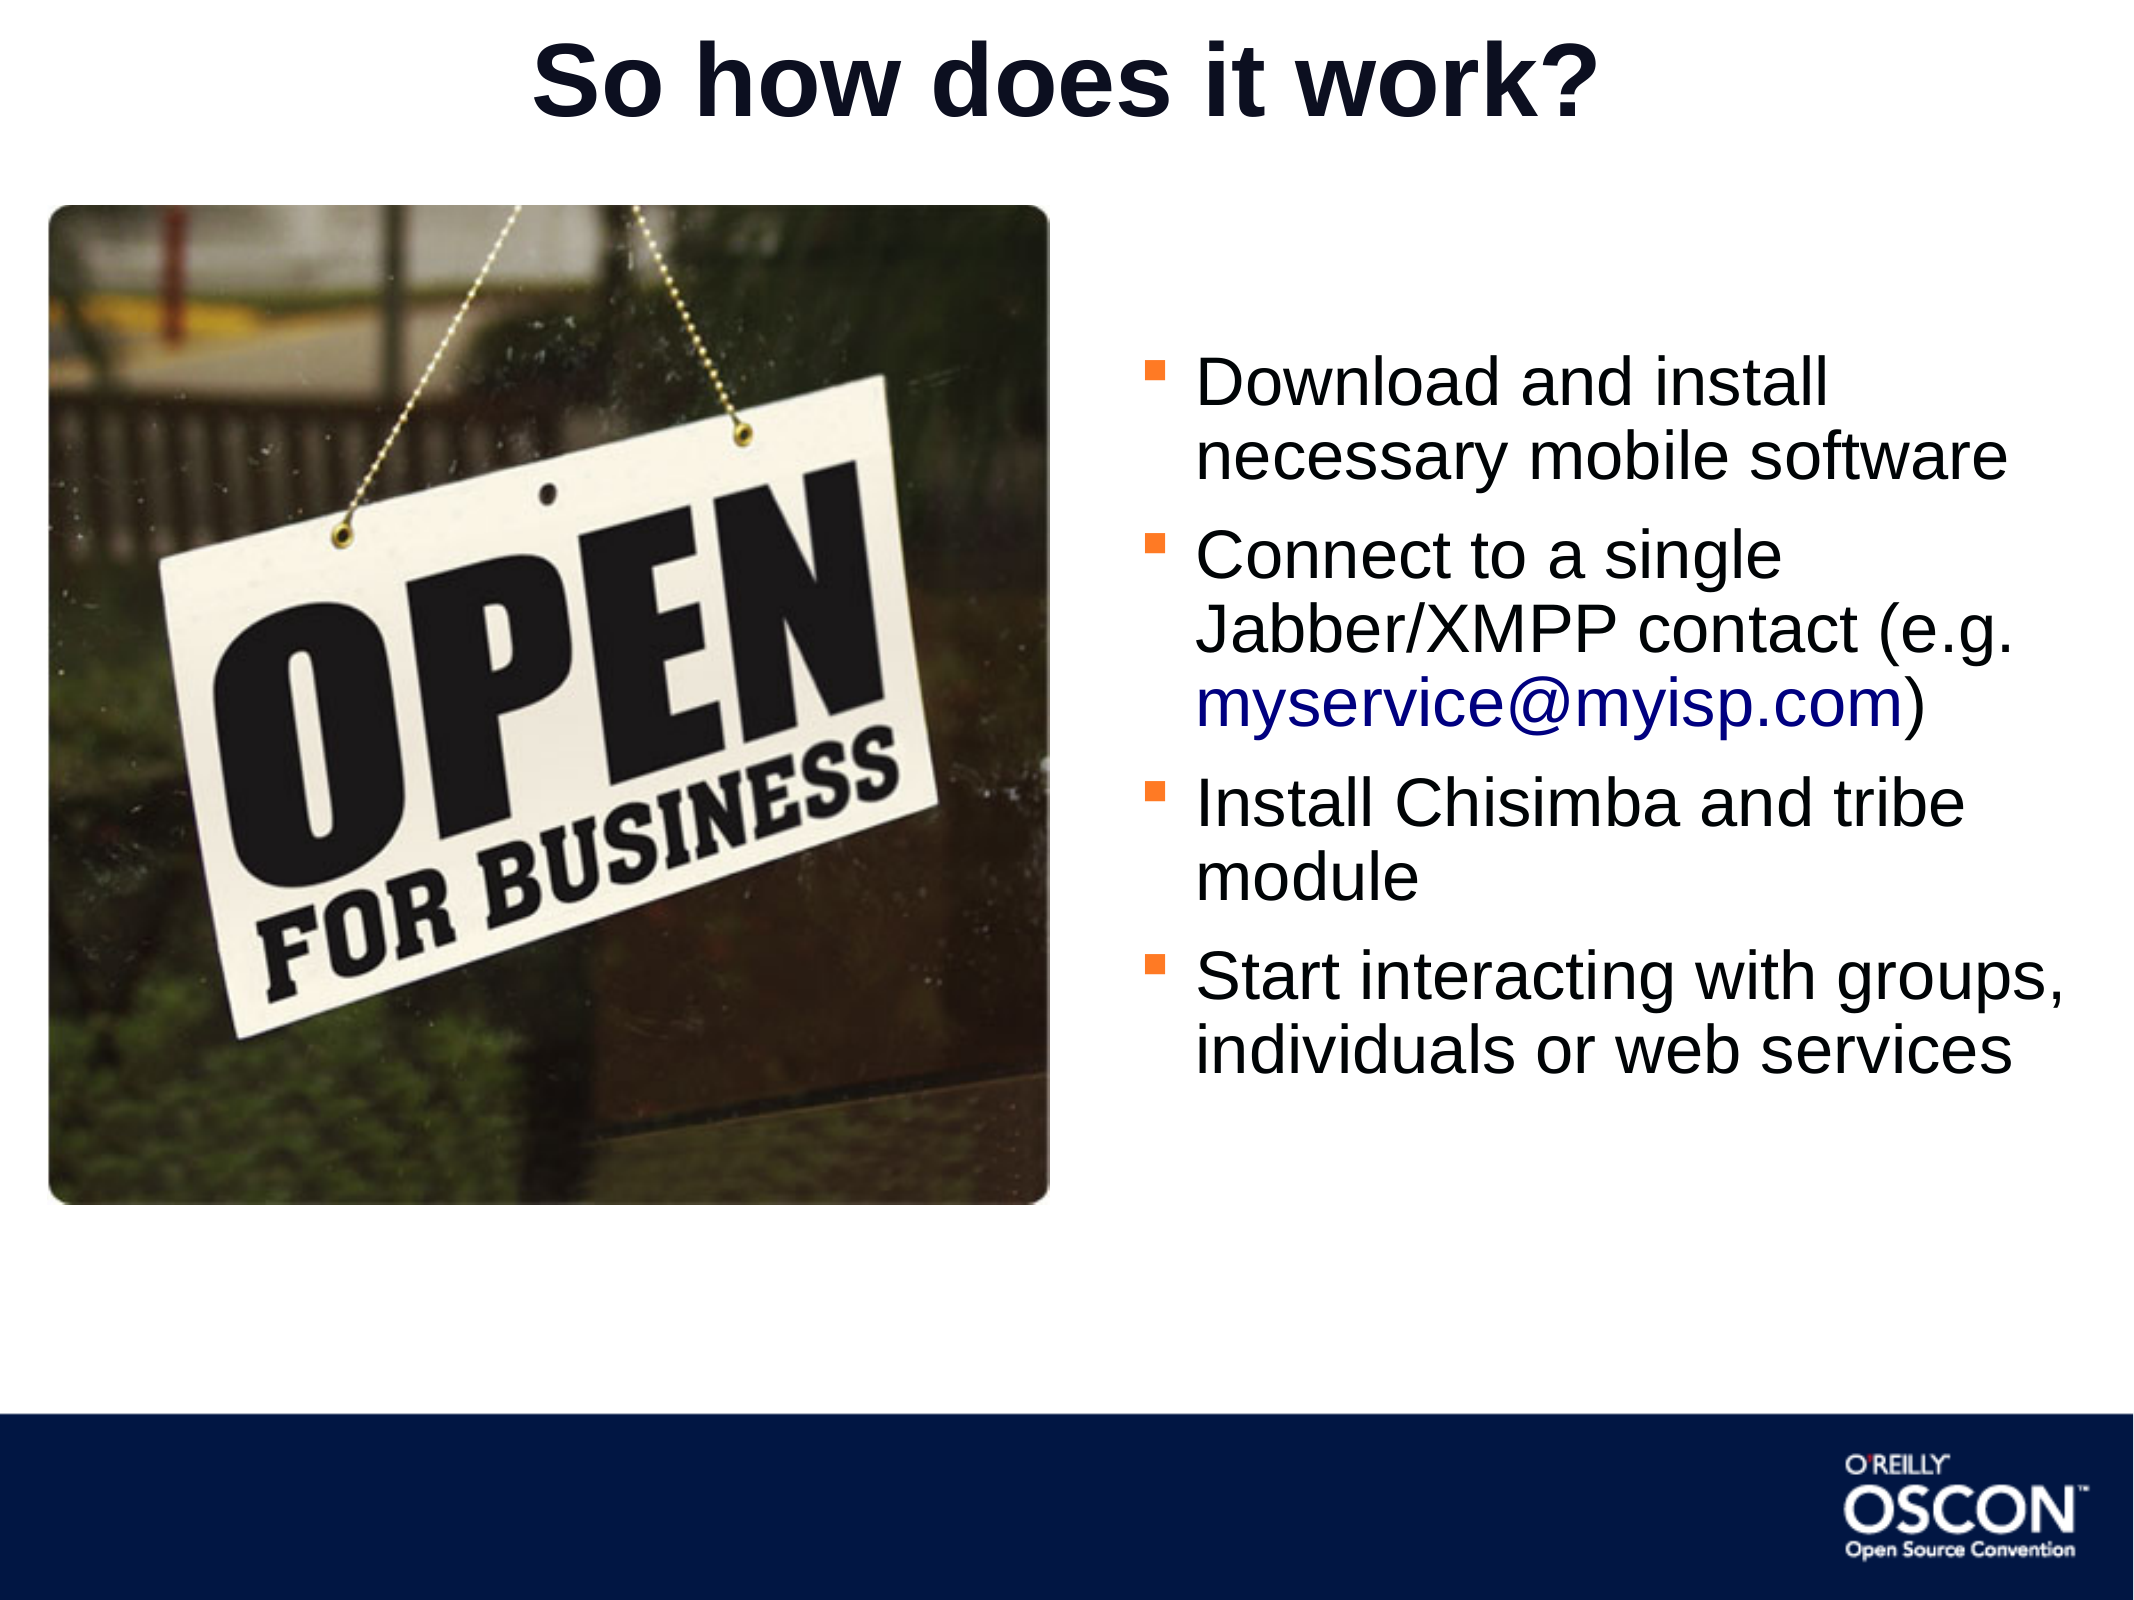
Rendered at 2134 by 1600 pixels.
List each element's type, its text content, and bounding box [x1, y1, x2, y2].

picture [0, 0, 2134, 1600]
list Download and install necessary mobile software Connect to a single Jabber/XMPP contact (e.g. myservice@myisp.com) Install Chisimba and tribe module Start interacting with groups, individuals or web services [1125, 337, 2127, 1576]
title So how does it work? [41, 0, 2094, 152]
